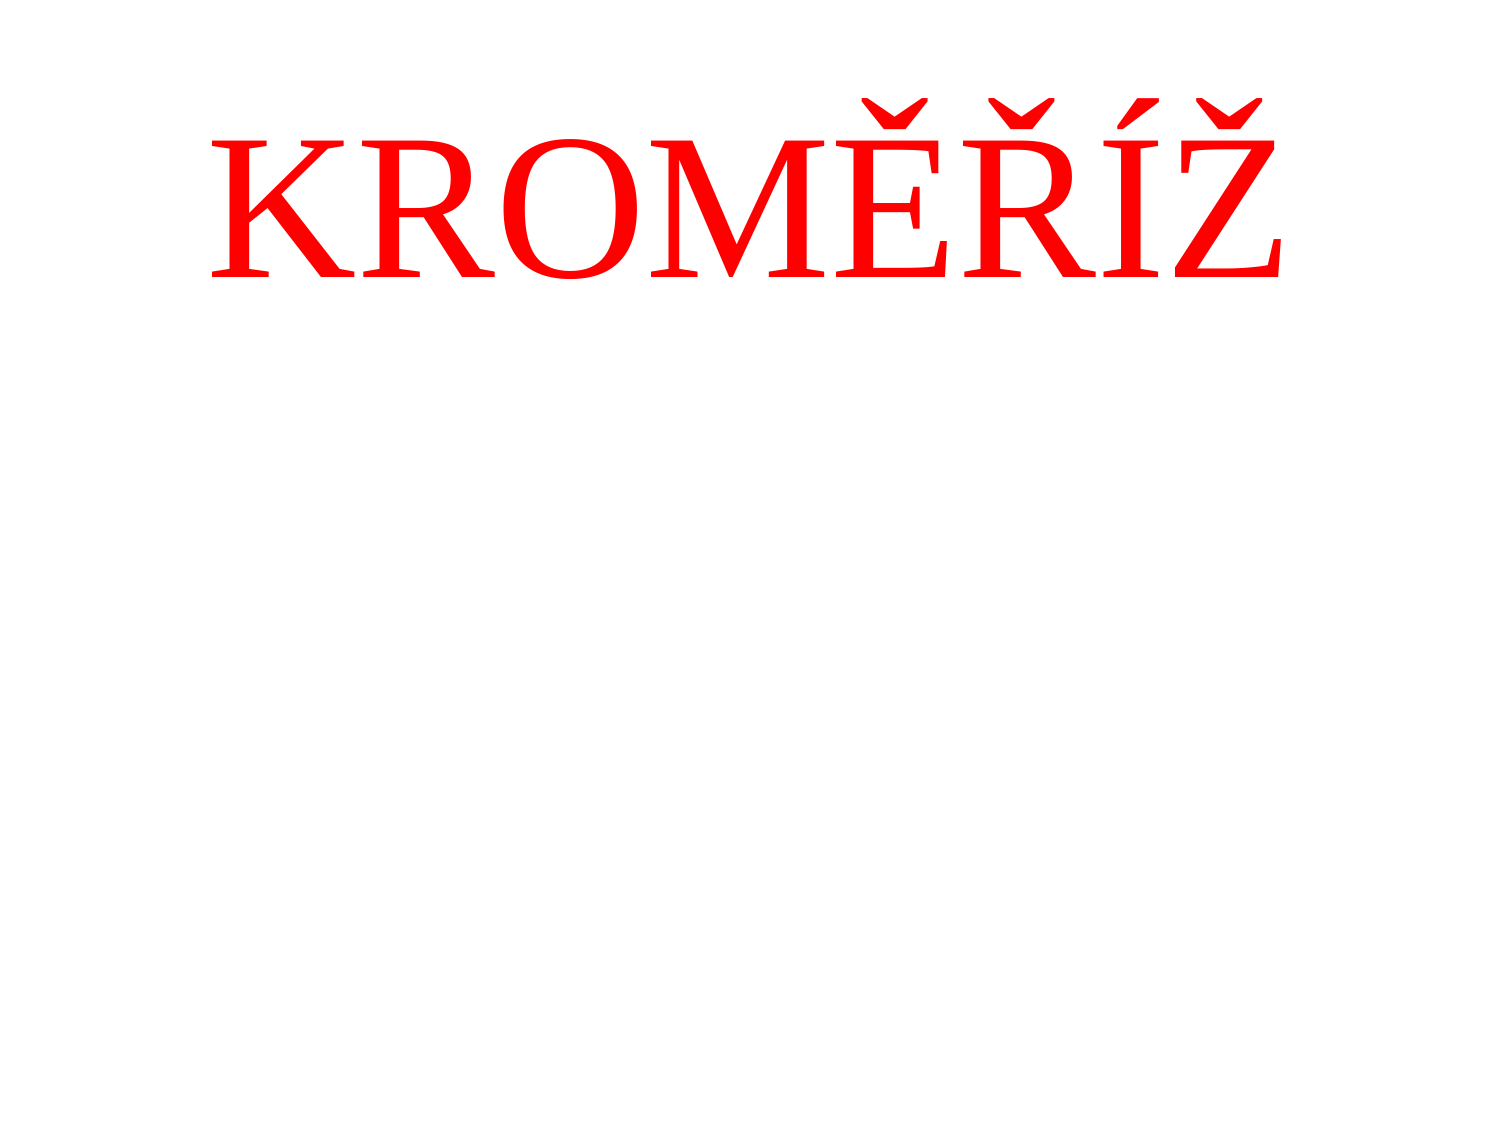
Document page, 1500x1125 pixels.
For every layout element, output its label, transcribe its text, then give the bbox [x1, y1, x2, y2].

title KROMĚŘÍŽ [112, 61, 1388, 327]
